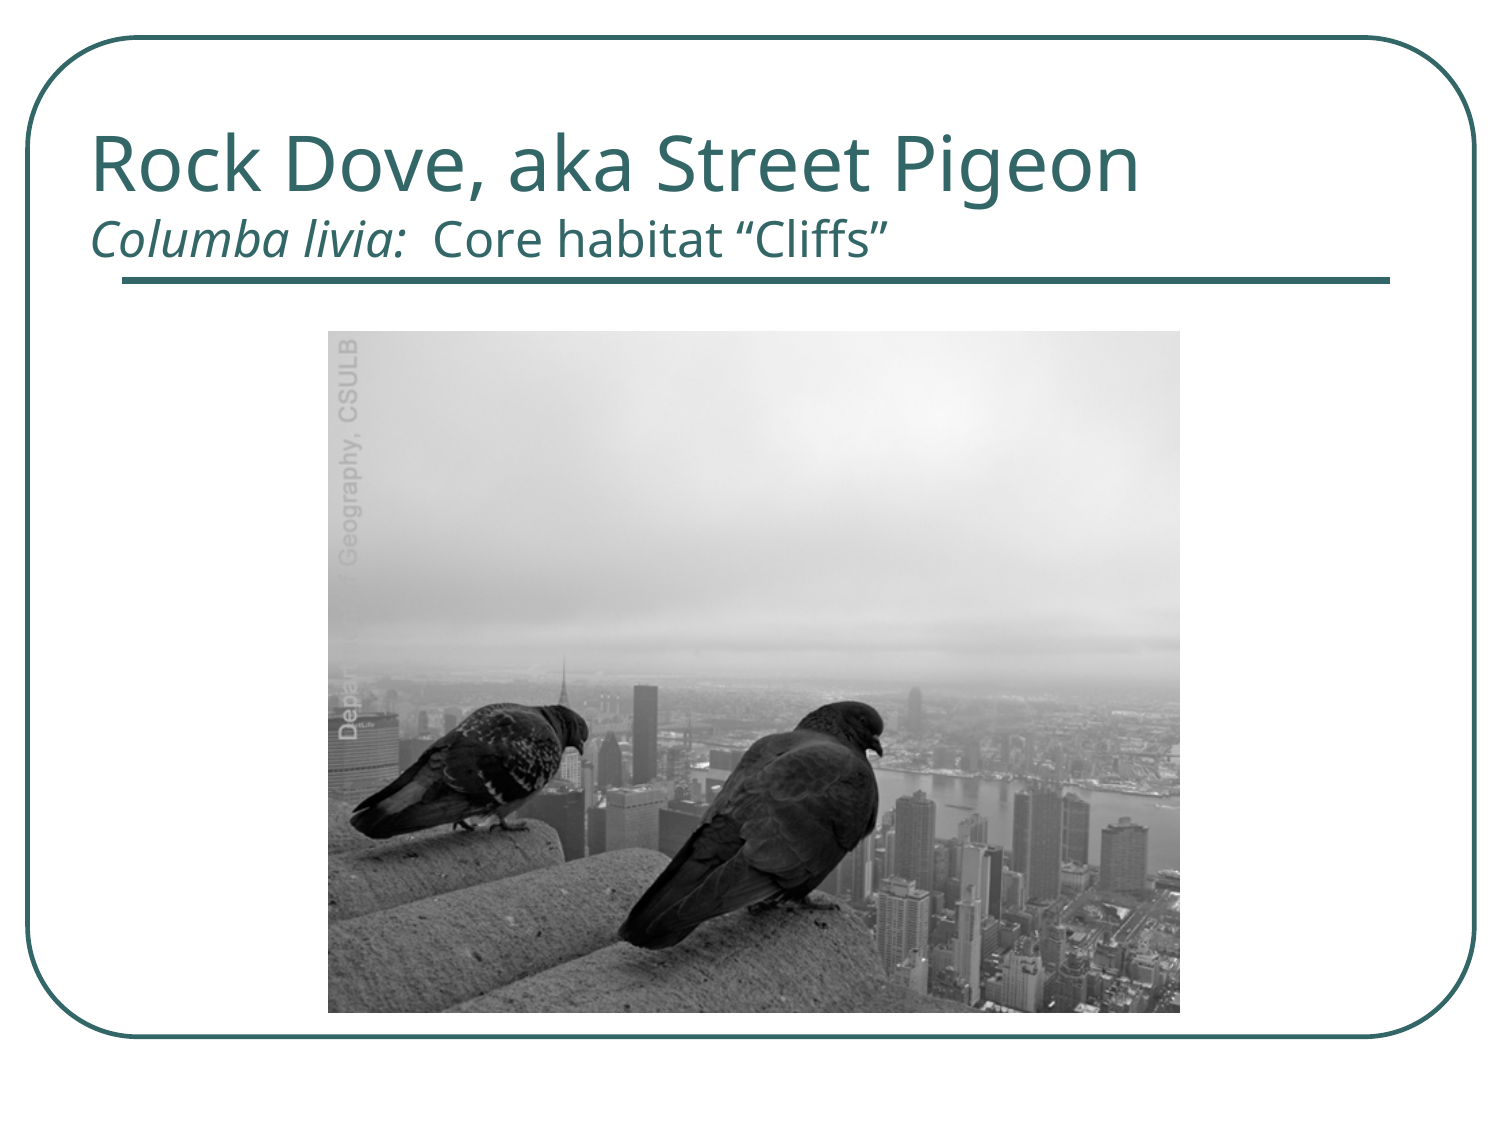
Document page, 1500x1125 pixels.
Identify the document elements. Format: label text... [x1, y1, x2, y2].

title Rock Dove, aka Street Pigeon Columba livia: Core habitat “Cliffs” [74, 87, 1388, 275]
picture [328, 331, 1180, 1013]
